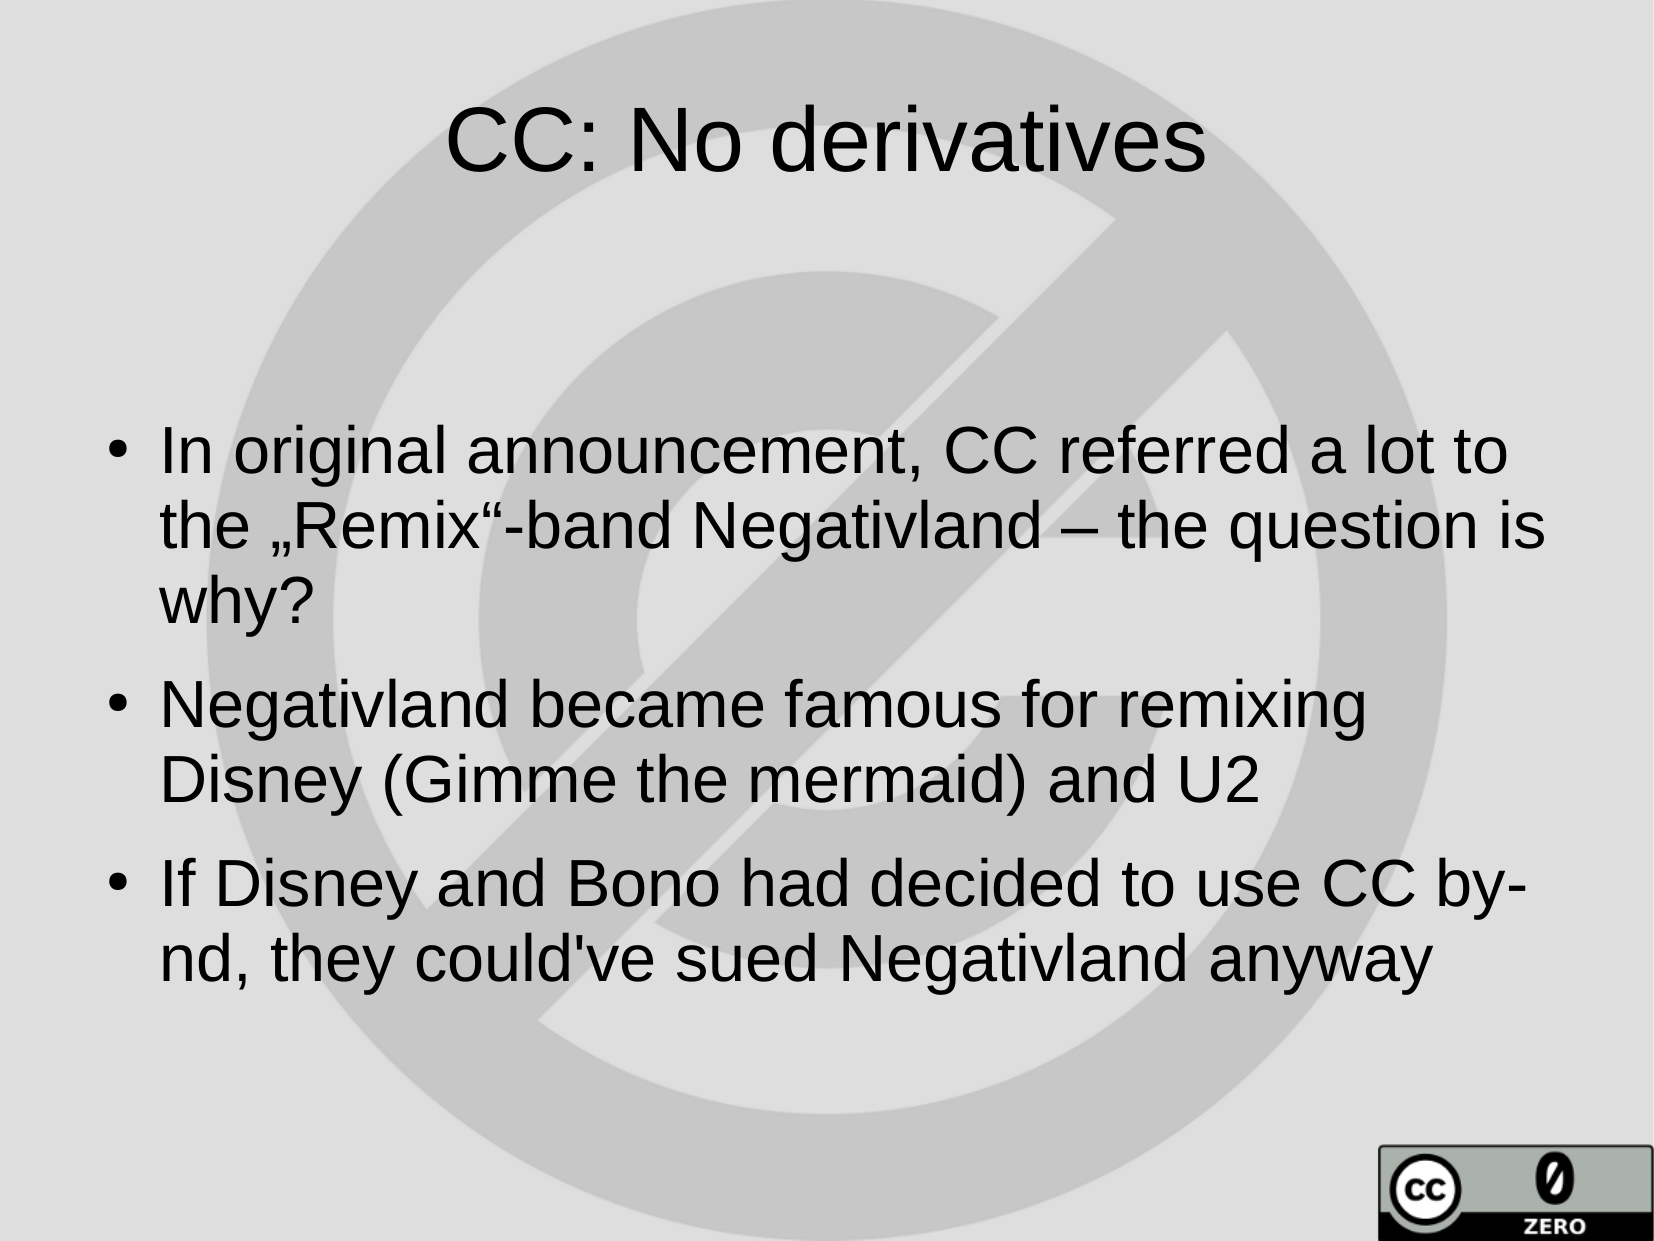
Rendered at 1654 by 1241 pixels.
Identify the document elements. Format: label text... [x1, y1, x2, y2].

picture [0, 0, 1654, 1241]
list In original announcement, CC referred a lot to the „Remix“-band Negativland – the question is why? Negativland became famous for remixing Disney (Gimme the mermaid) and U2 If Disney and Bono had decided to use CC by-nd, they could've sued Negativland anyway [88, 413, 1571, 1094]
title CC: No derivatives [59, 68, 1595, 212]
